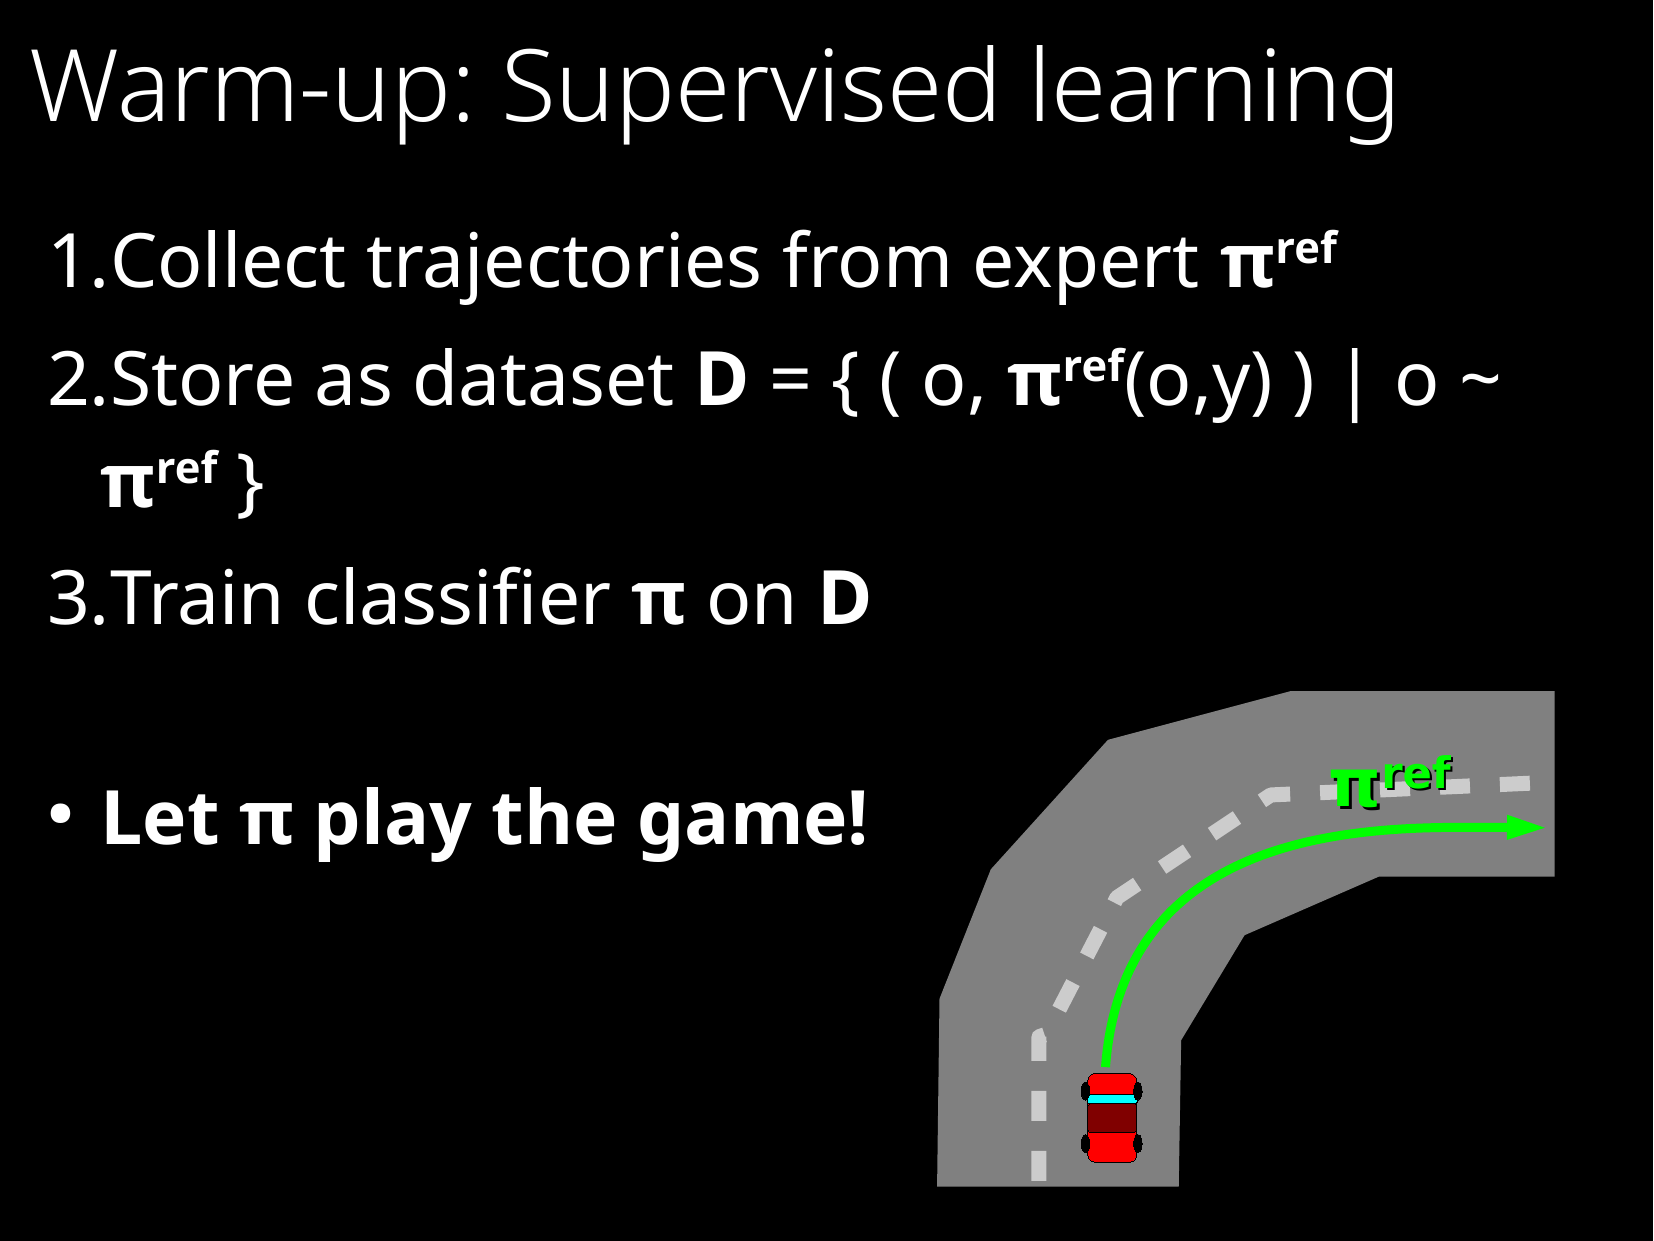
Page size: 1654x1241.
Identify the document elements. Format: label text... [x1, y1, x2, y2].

title Warm-up: Supervised learning [29, 8, 1631, 157]
list Collect trajectories from expert πref Store as dataset D = { ( o, πref(o,y) ) | o ~ πref } Train classifier π on D Let π play the game! [29, 207, 1634, 1209]
